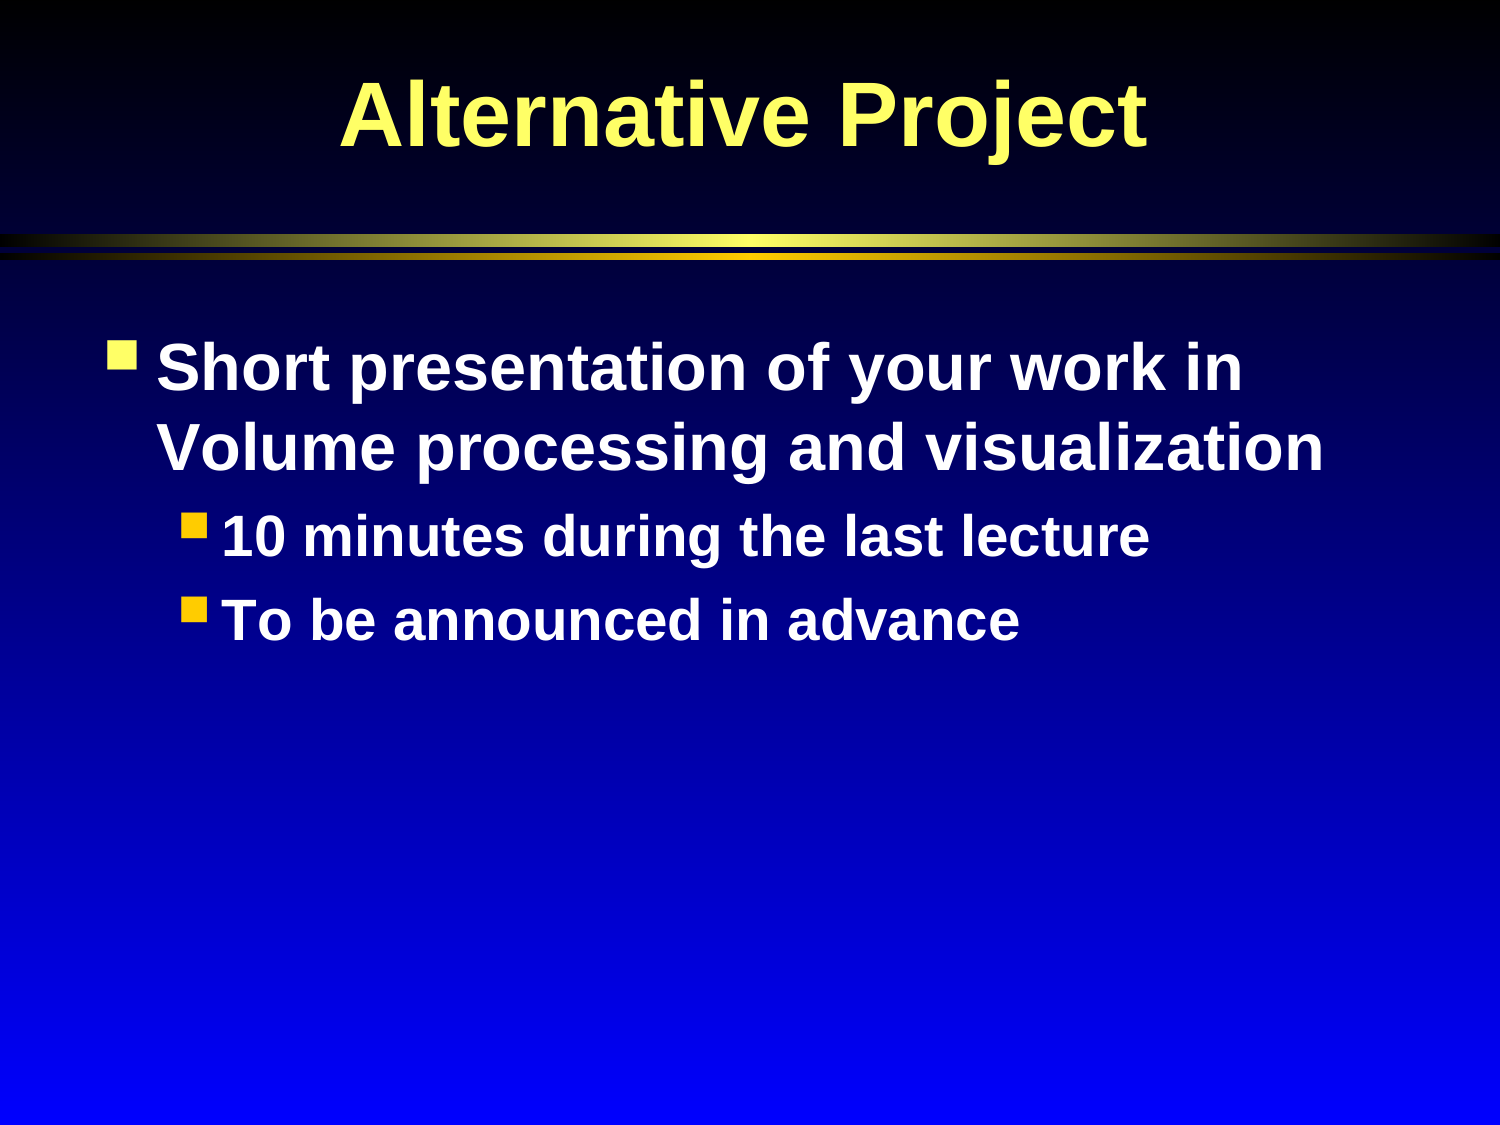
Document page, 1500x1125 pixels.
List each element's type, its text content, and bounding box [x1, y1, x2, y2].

list Short presentation of your work in Volume processing and visualization 10 minutes during the last lecture To be announced in advance [99, 324, 1388, 1068]
title Alternative Project [99, 0, 1388, 225]
